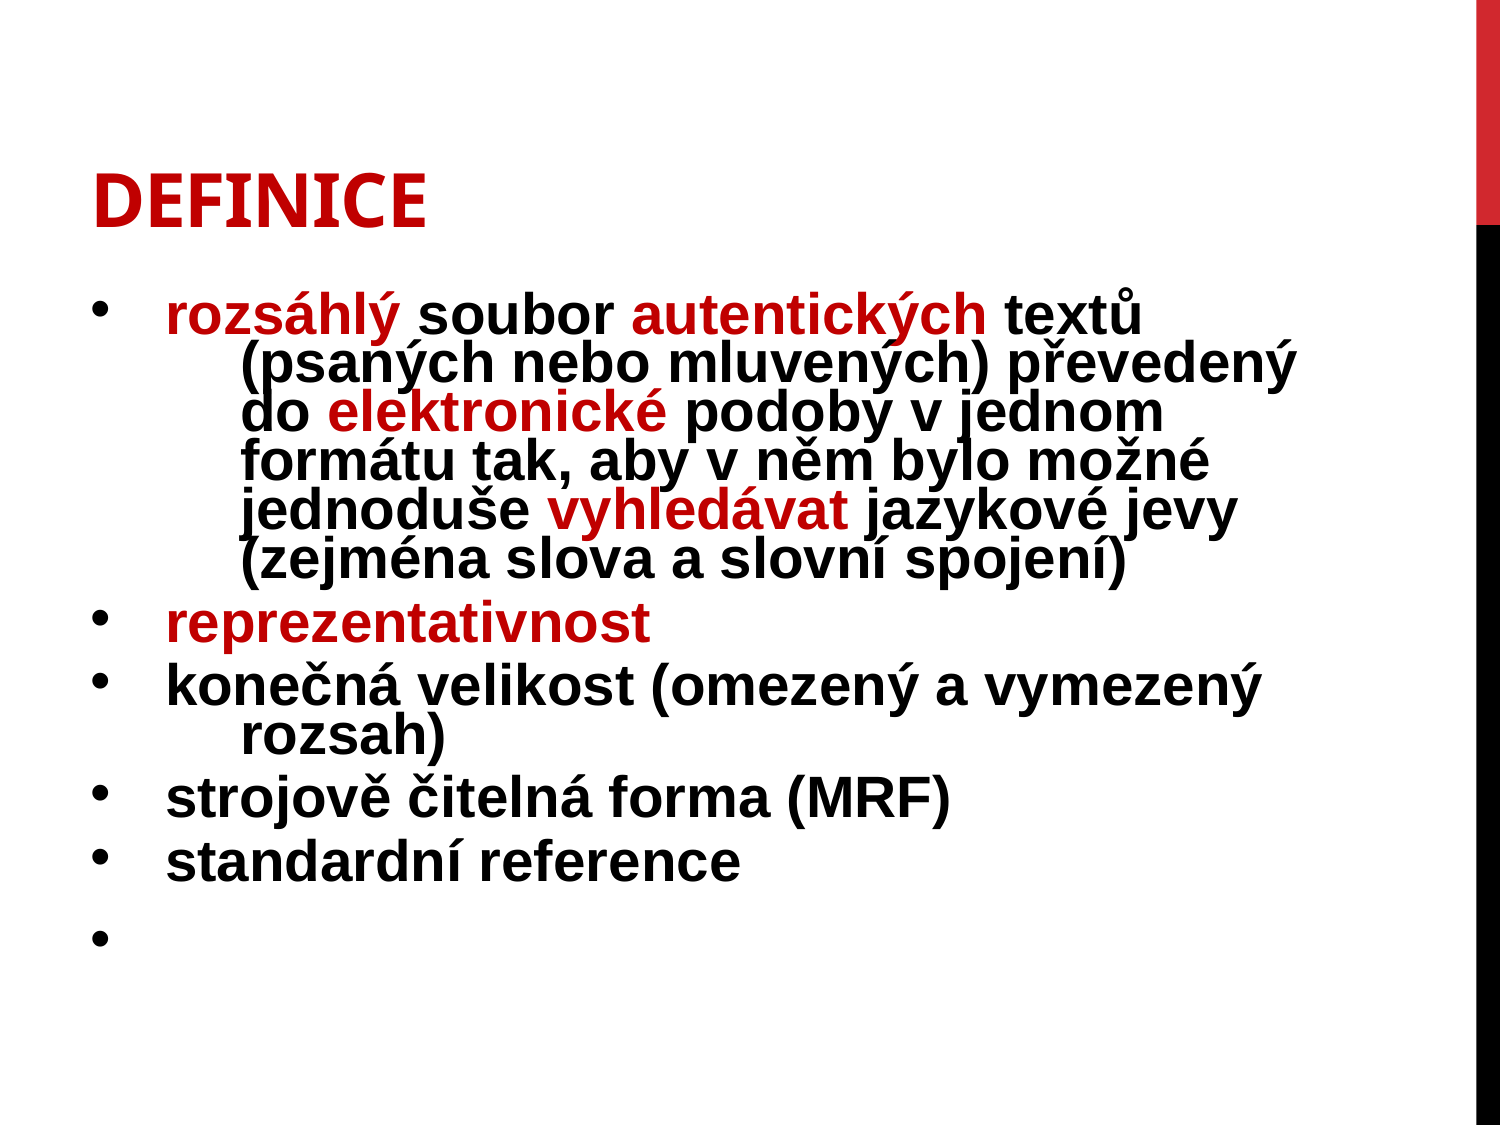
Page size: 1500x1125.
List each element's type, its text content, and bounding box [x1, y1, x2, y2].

title DEFINICE [75, 25, 1026, 251]
list rozsáhlý soubor autentických textů (psaných nebo mluvených) převedený do elektronické podoby v jednom formátu tak, aby v něm bylo možné jednoduše vyhledávat jazykové jevy (zejména slova a slovní spojení) reprezentativnost konečná velikost (omezený a vymezený rozsah) strojově čitelná forma (MRF) standardní reference [75, 287, 1326, 1005]
